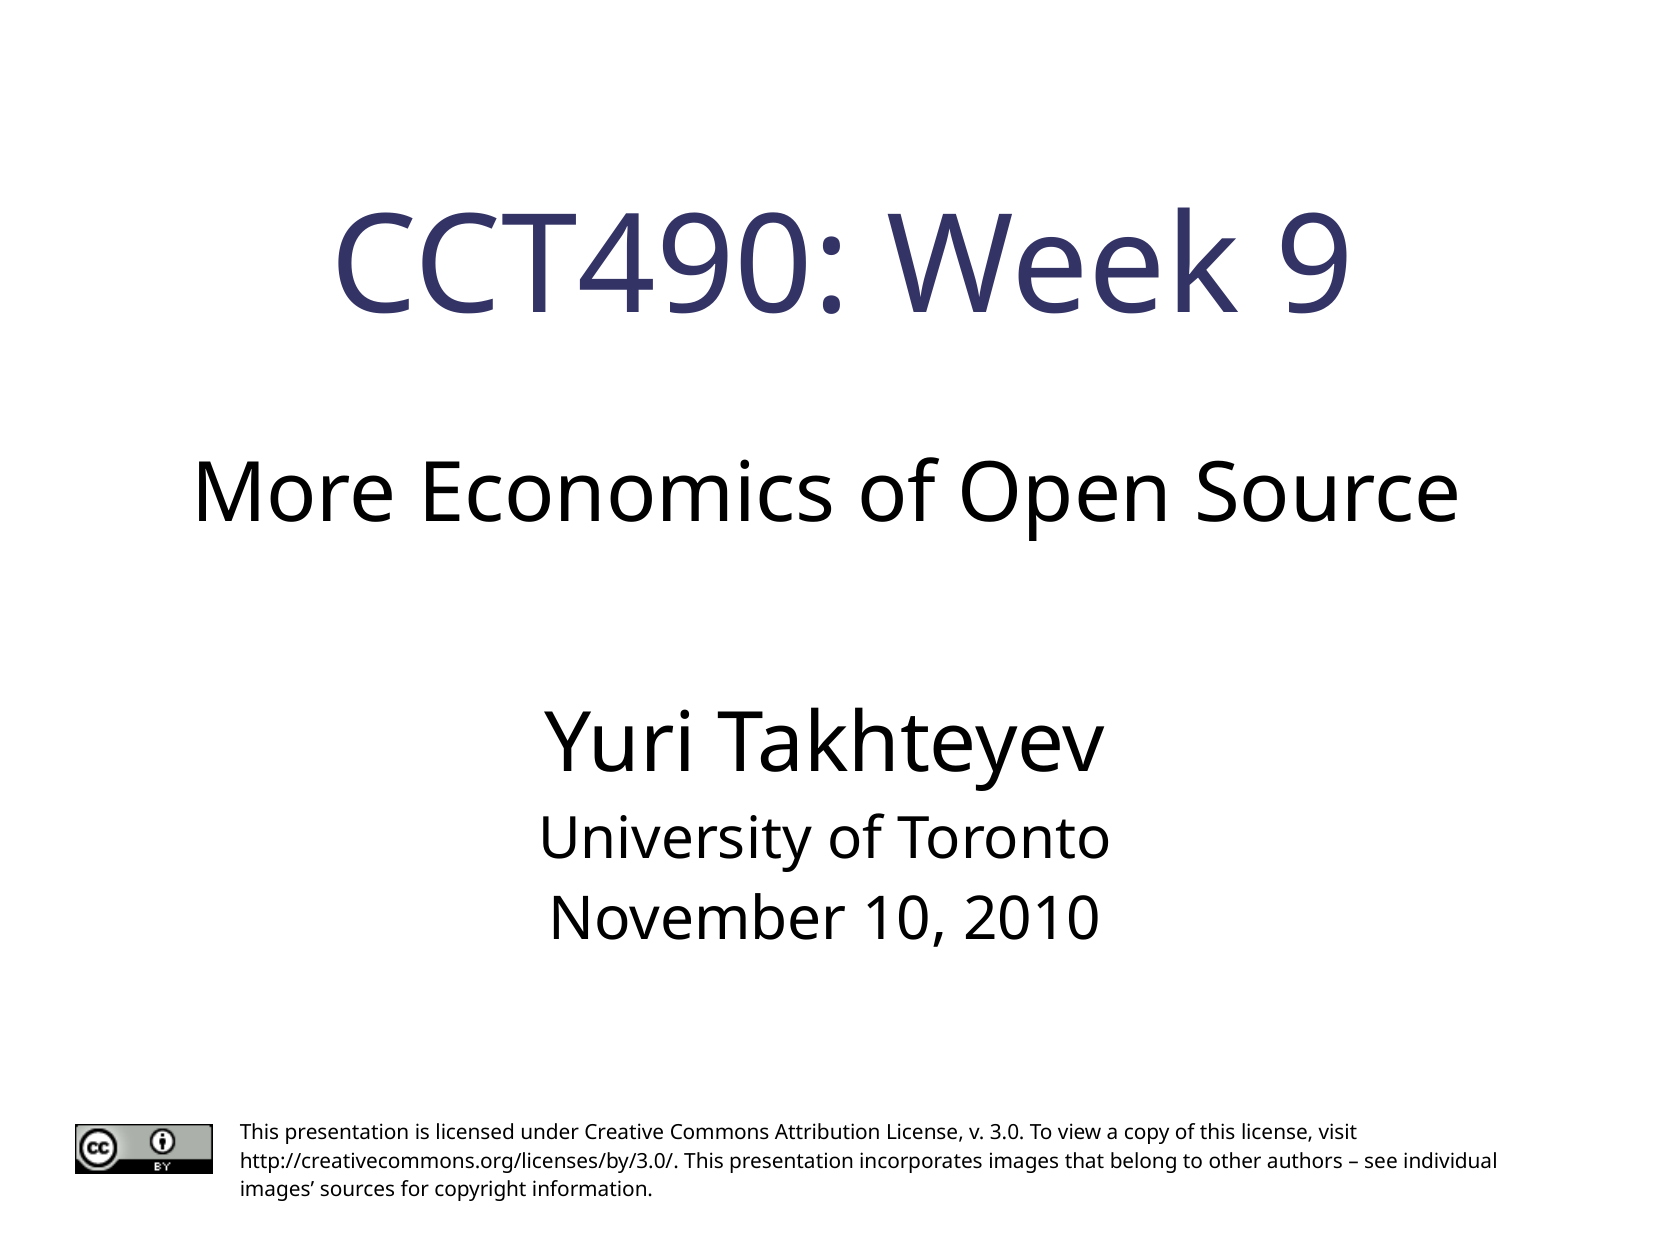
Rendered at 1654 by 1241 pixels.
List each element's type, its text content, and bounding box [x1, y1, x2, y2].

title CCT490: Week 9 [34, 155, 1651, 363]
text_box This presentation is licensed under Creative Commons Attribution License, v. 3.0. To view a copy of this license, visit http://creativecommons.org/licenses/by/3.0/. This presentation incorporates images that belong to other authors – see individual images’ sources for copyright information. [225, 1110, 1576, 1201]
text_box Yuri Takhteyev University of Toronto November 10, 2010 [150, 675, 1501, 936]
subtitle More Economics of Open Source [0, 375, 1654, 603]
picture [75, 1124, 213, 1174]
